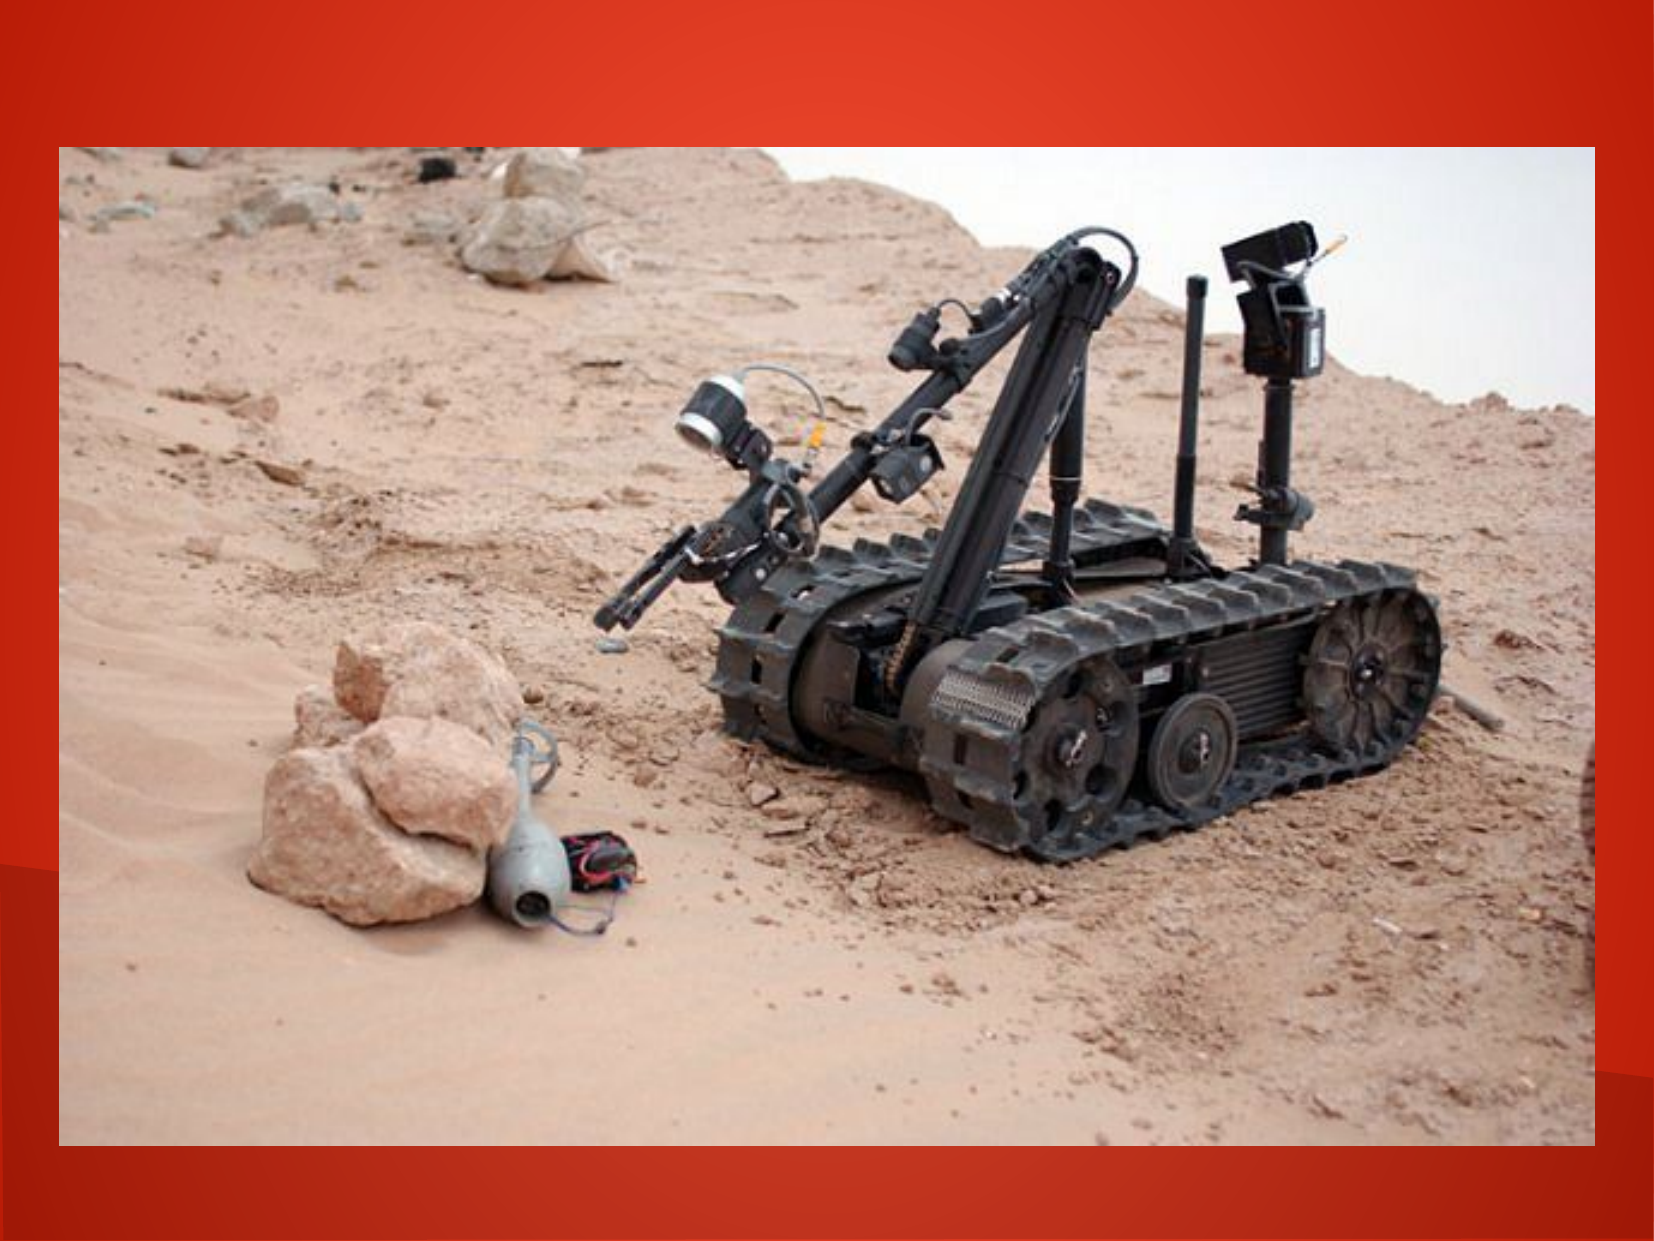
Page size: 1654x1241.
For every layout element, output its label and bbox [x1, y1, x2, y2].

picture [59, 147, 1595, 1146]
